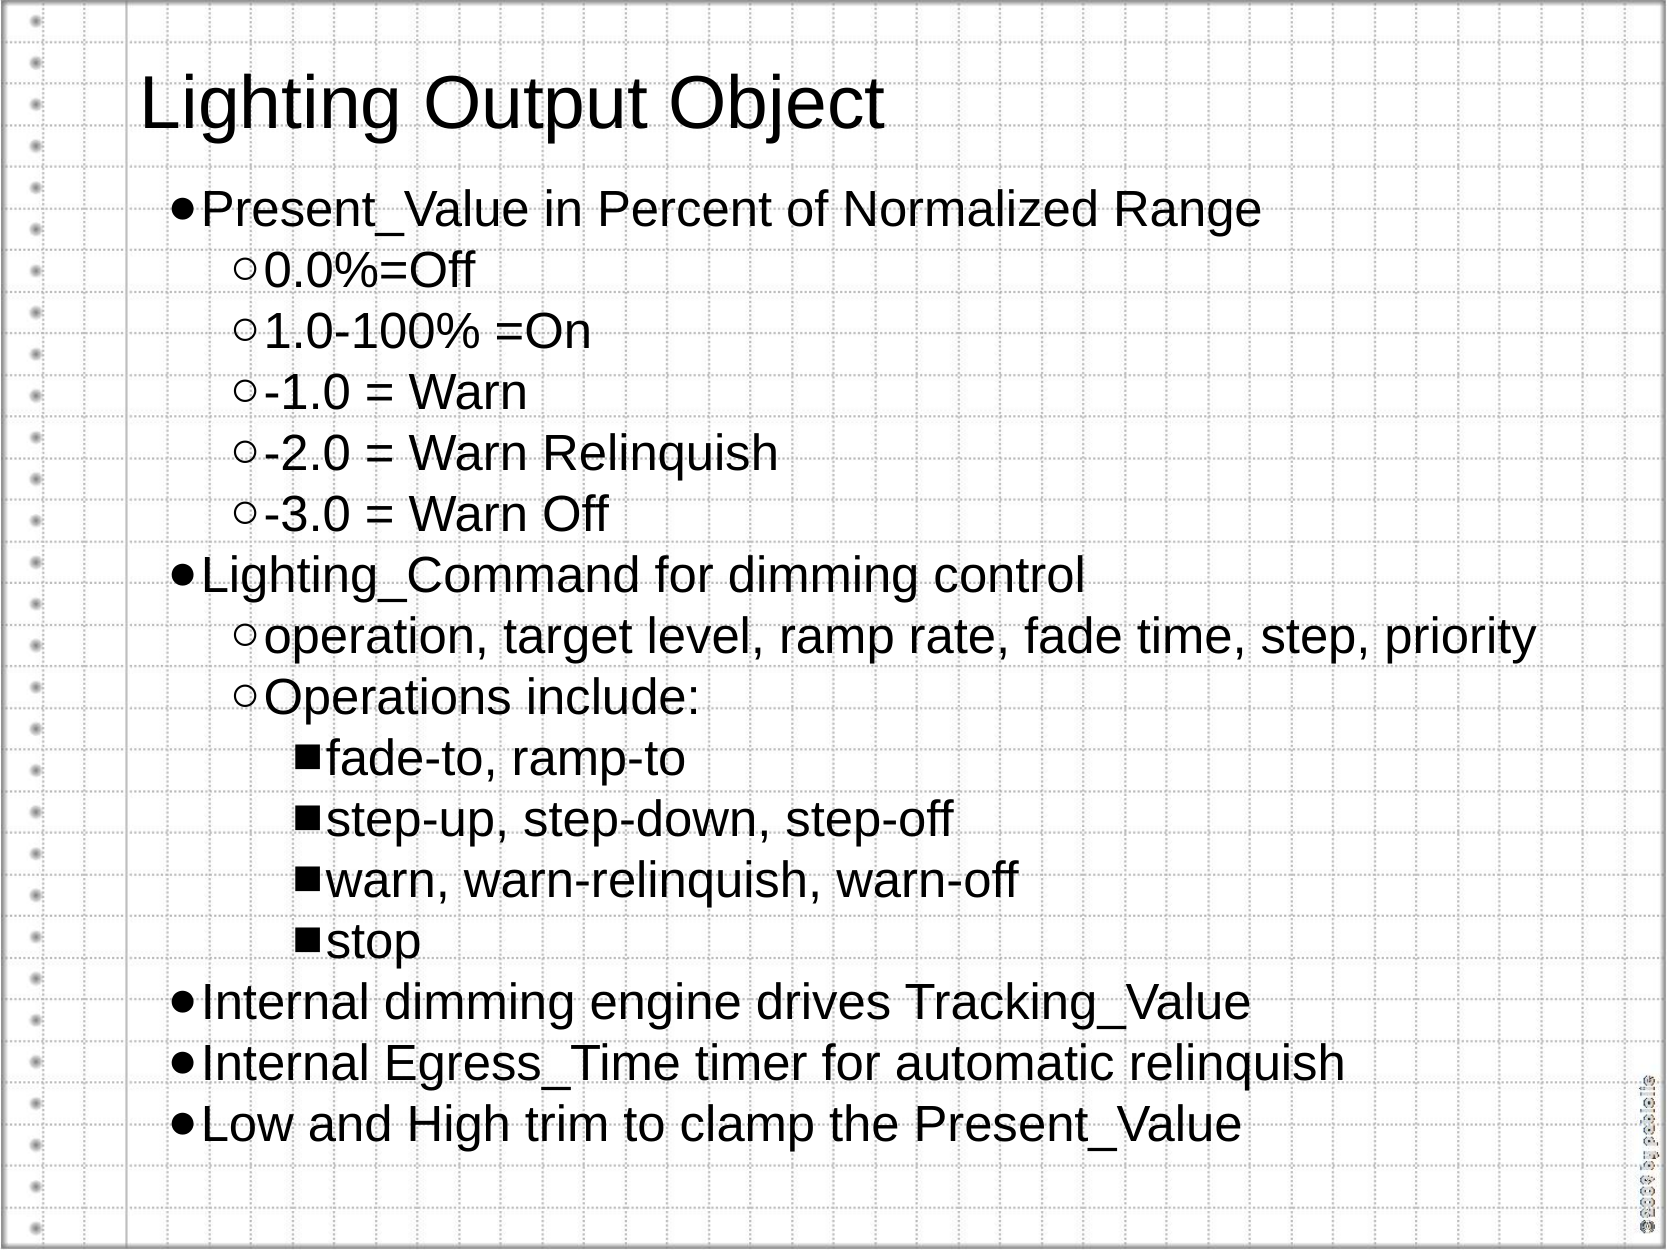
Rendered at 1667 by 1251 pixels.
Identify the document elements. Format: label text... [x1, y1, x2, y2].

list Present_Value in Percent of Normalized Range 0.0%=Off 1.0-100% =On -1.0 = Warn -2.0 = Warn Relinquish -3.0 = Warn Off Lighting_Command for dimming control operation, target level, ramp rate, fade time, step, priority Operations include: fade-to, ramp-to step-up, step-down, step-off warn, warn-relinquish, warn-off stop Internal dimming engine drives Tracking_Value Internal Egress_Time timer for automatic relinquish Low and High trim to clamp the Present_Value [132, 169, 1631, 1182]
picture [0, 0, 1667, 1250]
title Lighting Output Object [133, 47, 1630, 169]
